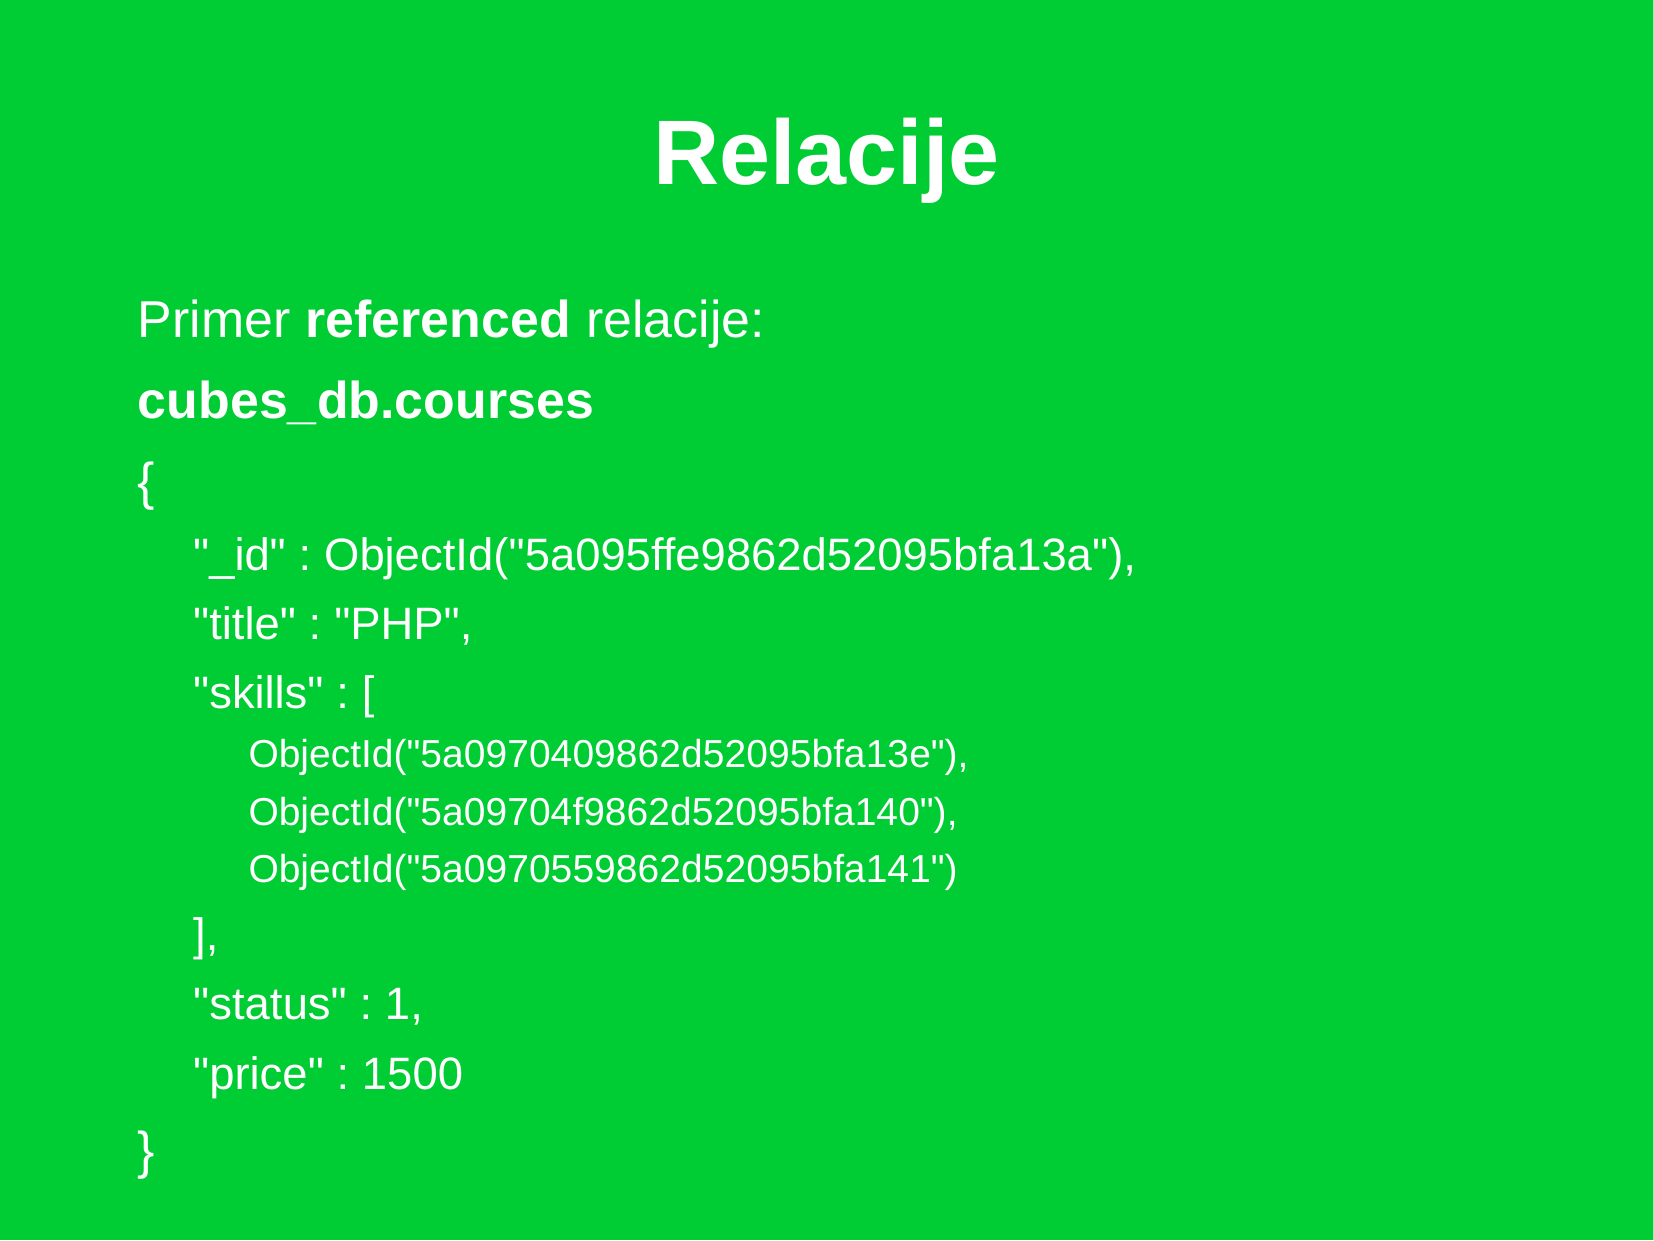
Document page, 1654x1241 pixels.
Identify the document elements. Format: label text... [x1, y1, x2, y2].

list Primer referenced relacije: cubes_db.courses { "_id" : ObjectId("5a095ffe9862d52095bfa13a"), "title" : "PHP", "skills" : [ ObjectId("5a0970409862d52095bfa13e"), ObjectId("5a09704f9862d52095bfa140"), ObjectId("5a0970559862d52095bfa141") ], "status" : 1, "price" : 1500 } [82, 290, 1571, 1186]
title Relacije [82, 49, 1571, 257]
